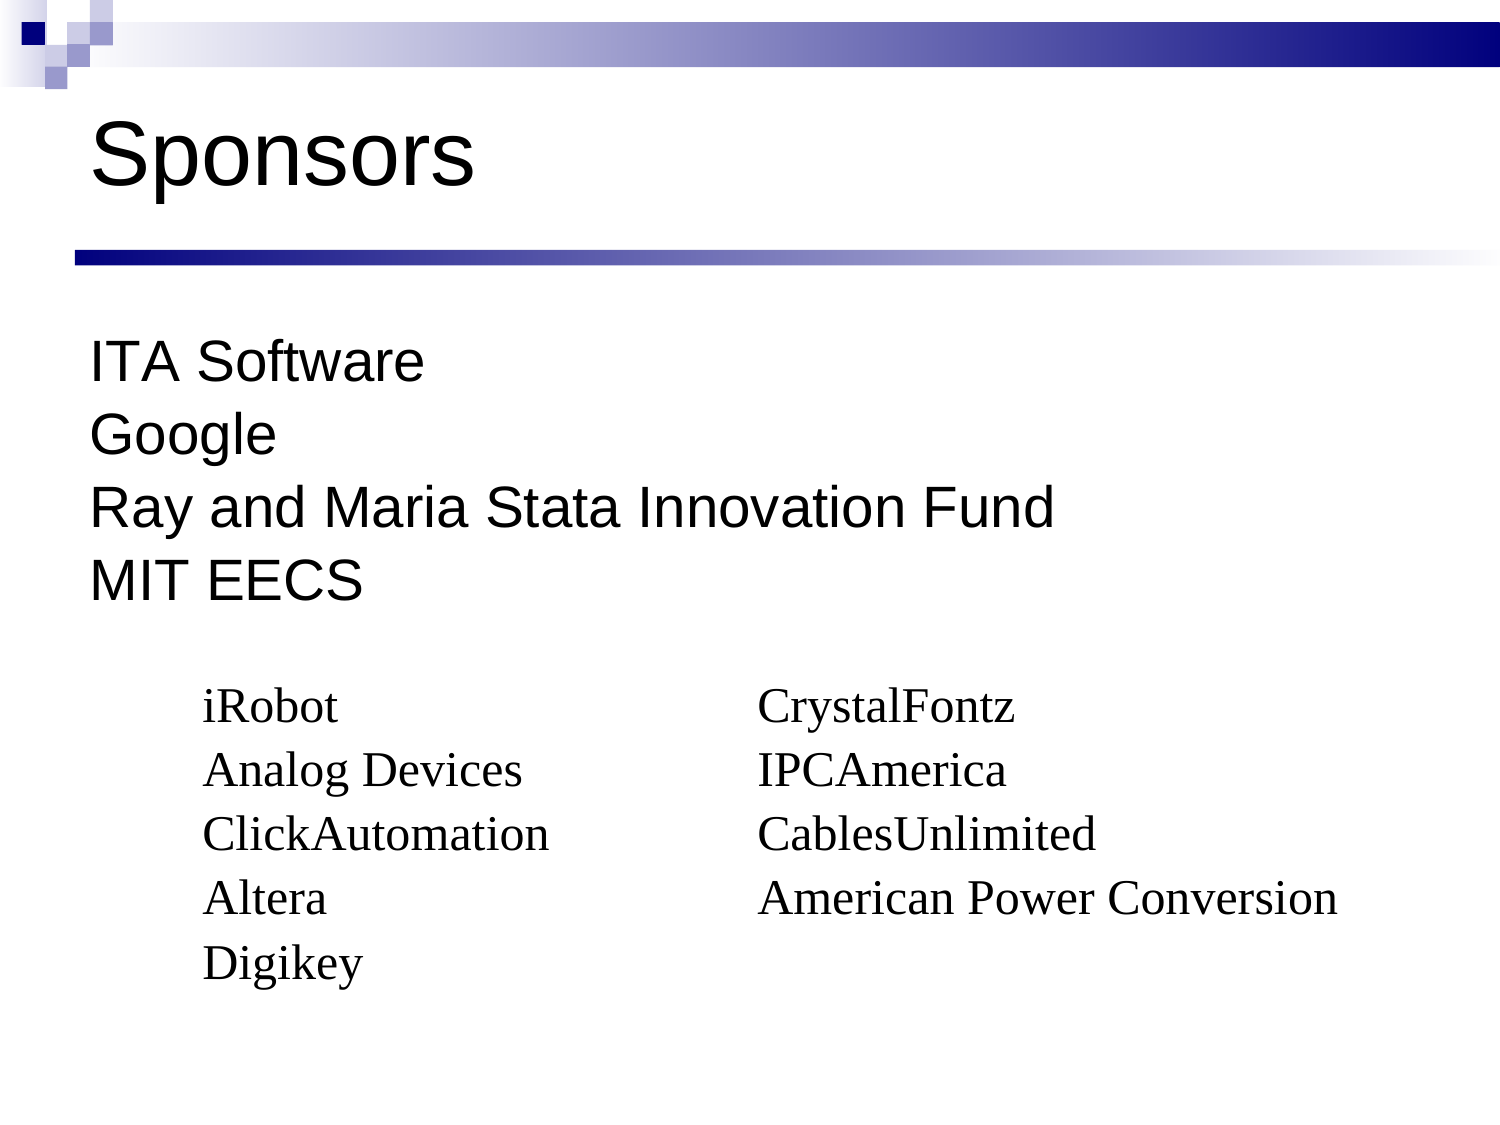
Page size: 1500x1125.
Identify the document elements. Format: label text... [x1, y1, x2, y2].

title Sponsors [75, 75, 1426, 238]
text_box iRobot Analog Devices ClickAutomation Altera Digikey [187, 675, 676, 1007]
text_box CrystalFontz IPCAmerica CablesUnlimited American Power Conversion [742, 675, 1409, 942]
list ITA Software Google Ray and Maria Stata Innovation Fund MIT EECS [75, 324, 1426, 1103]
